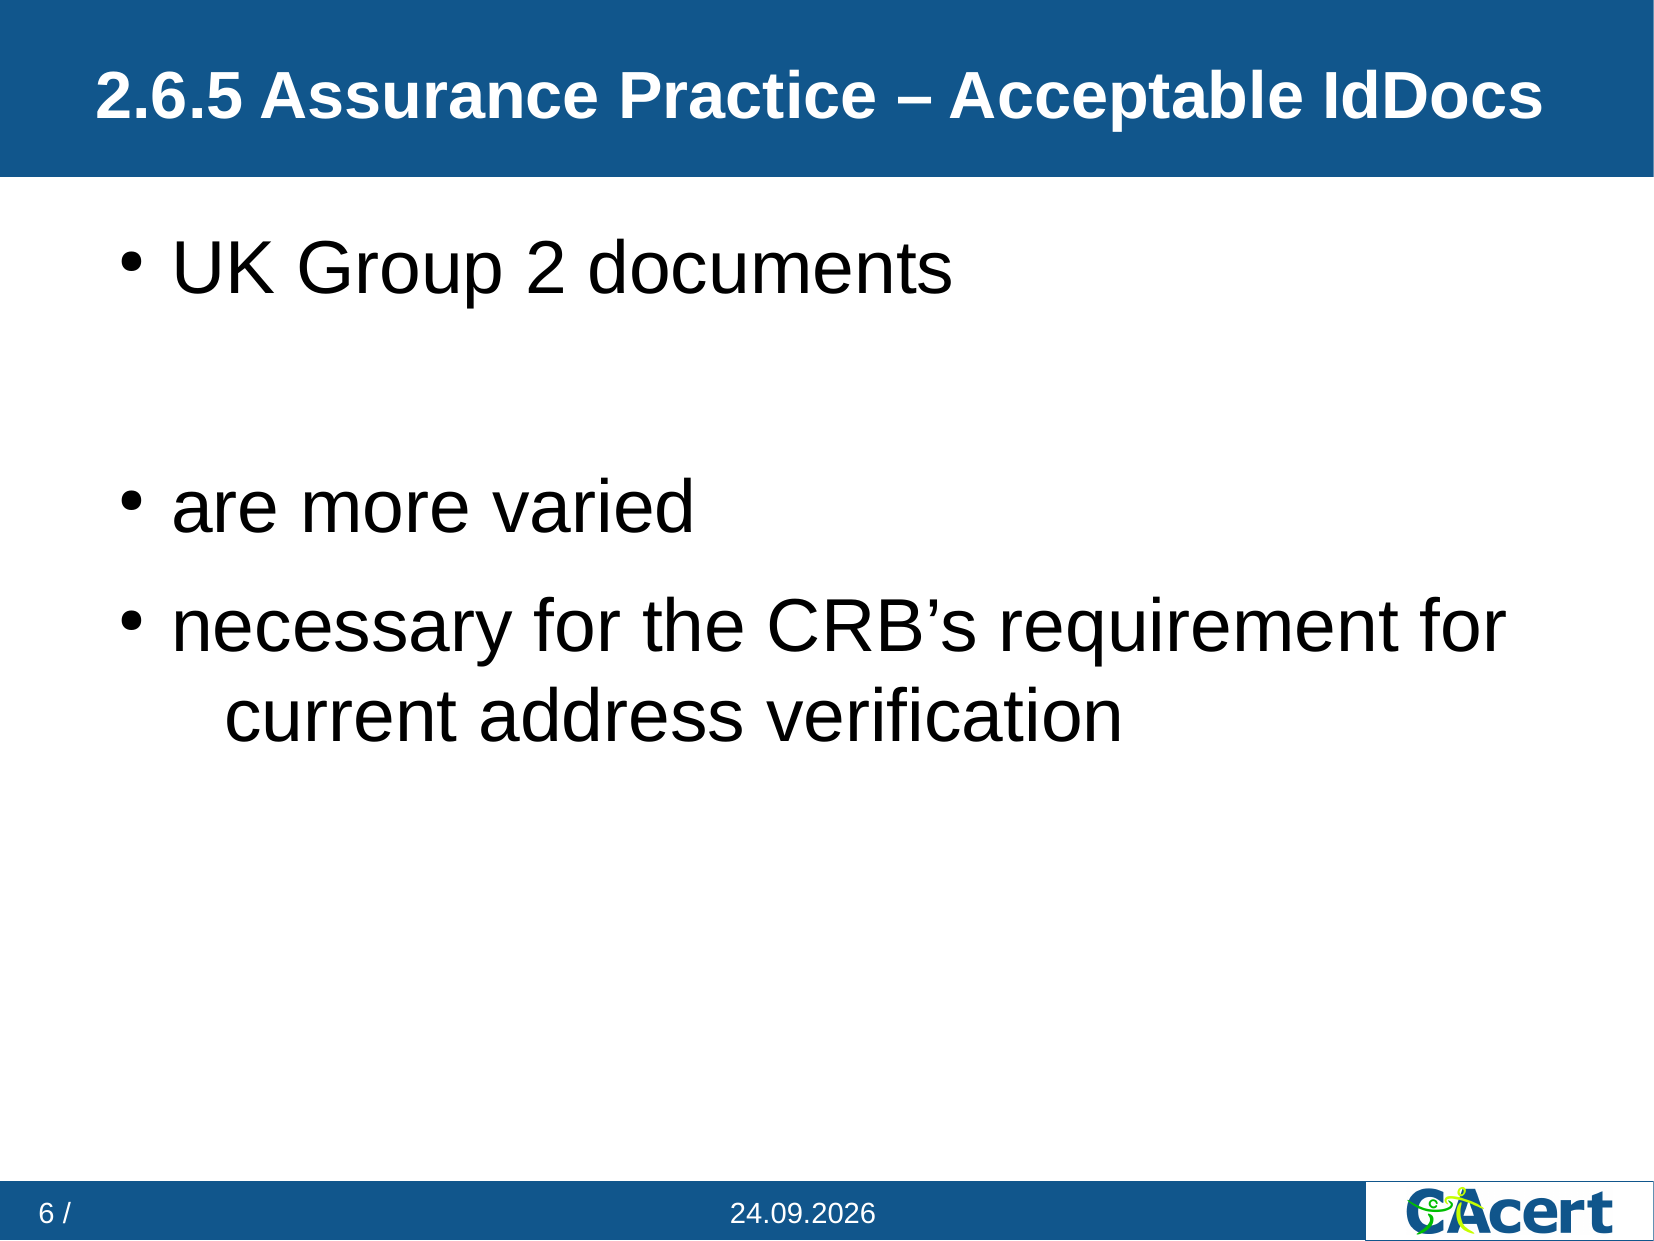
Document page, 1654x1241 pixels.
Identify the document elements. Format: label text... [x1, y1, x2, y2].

list UK Group 2 documents are more varied necessary for the CRB’s requirement for current address verification [82, 218, 1571, 877]
title 2.6.5 Assurance Practice – Acceptable IdDocs [76, 51, 1565, 132]
picture [1406, 1186, 1613, 1235]
